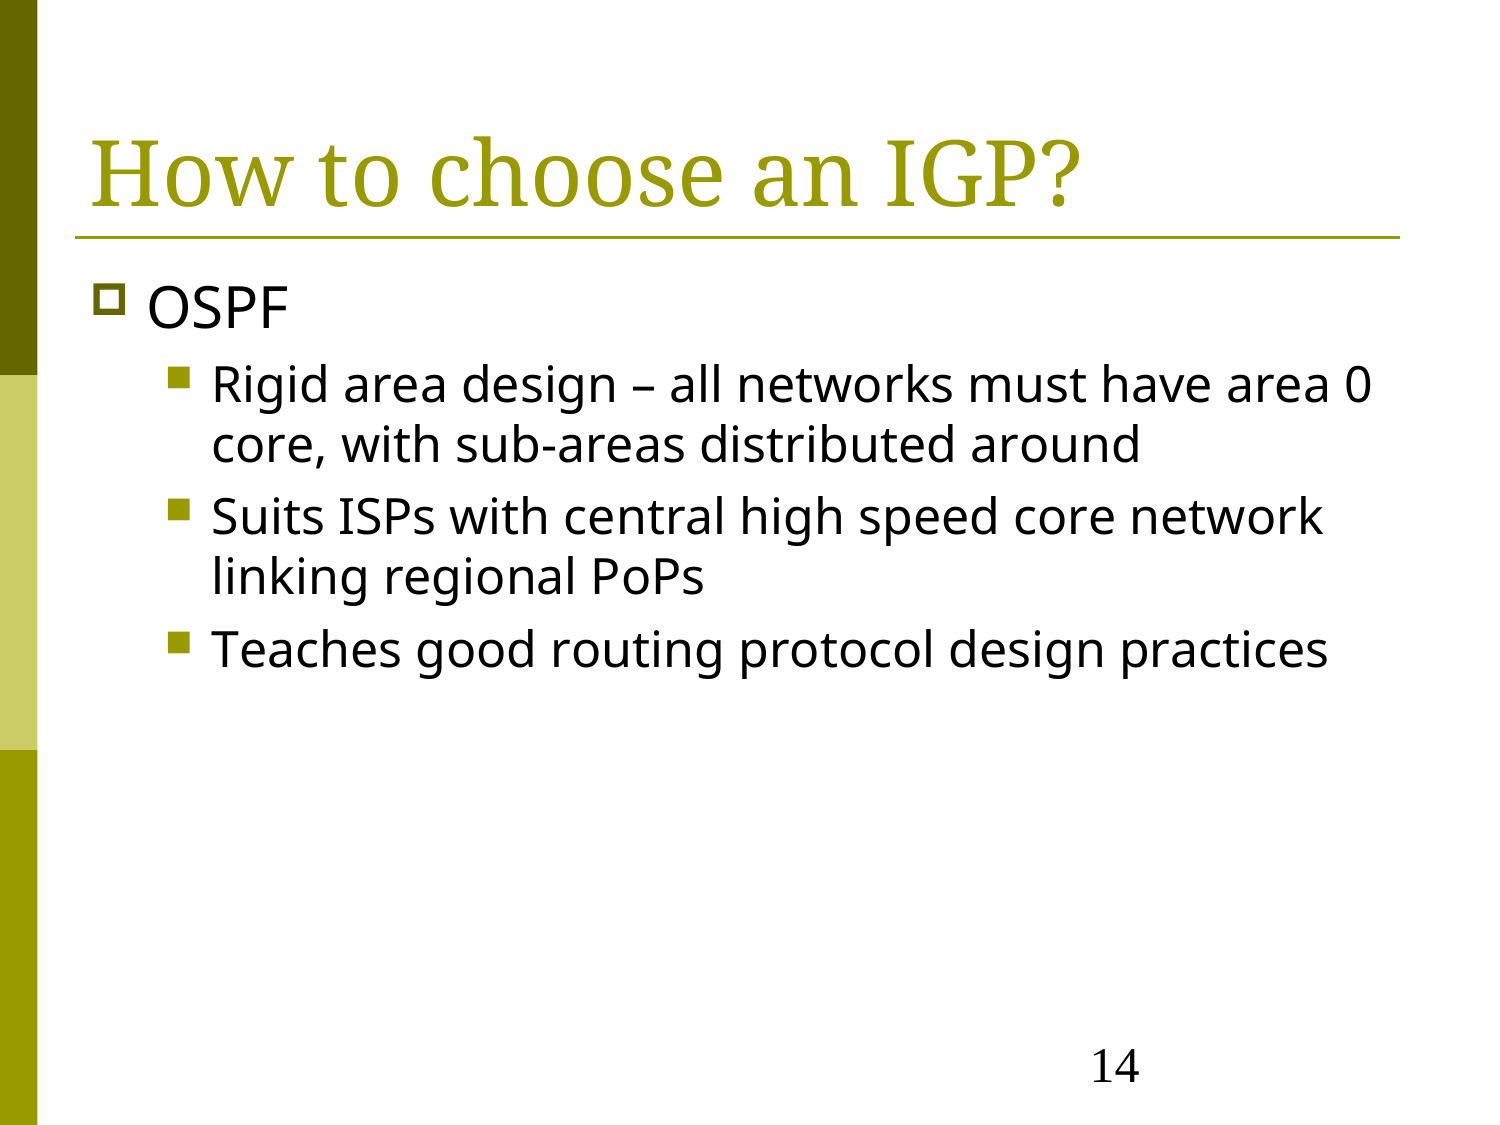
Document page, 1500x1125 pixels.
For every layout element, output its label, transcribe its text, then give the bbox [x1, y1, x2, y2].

title How to choose an IGP? [75, 45, 1426, 233]
list OSPF Rigid area design – all networks must have area 0 core, with sub-areas distributed around Suits ISPs with central high speed core network linking regional PoPs Teaches good routing protocol design practices [75, 262, 1426, 1006]
